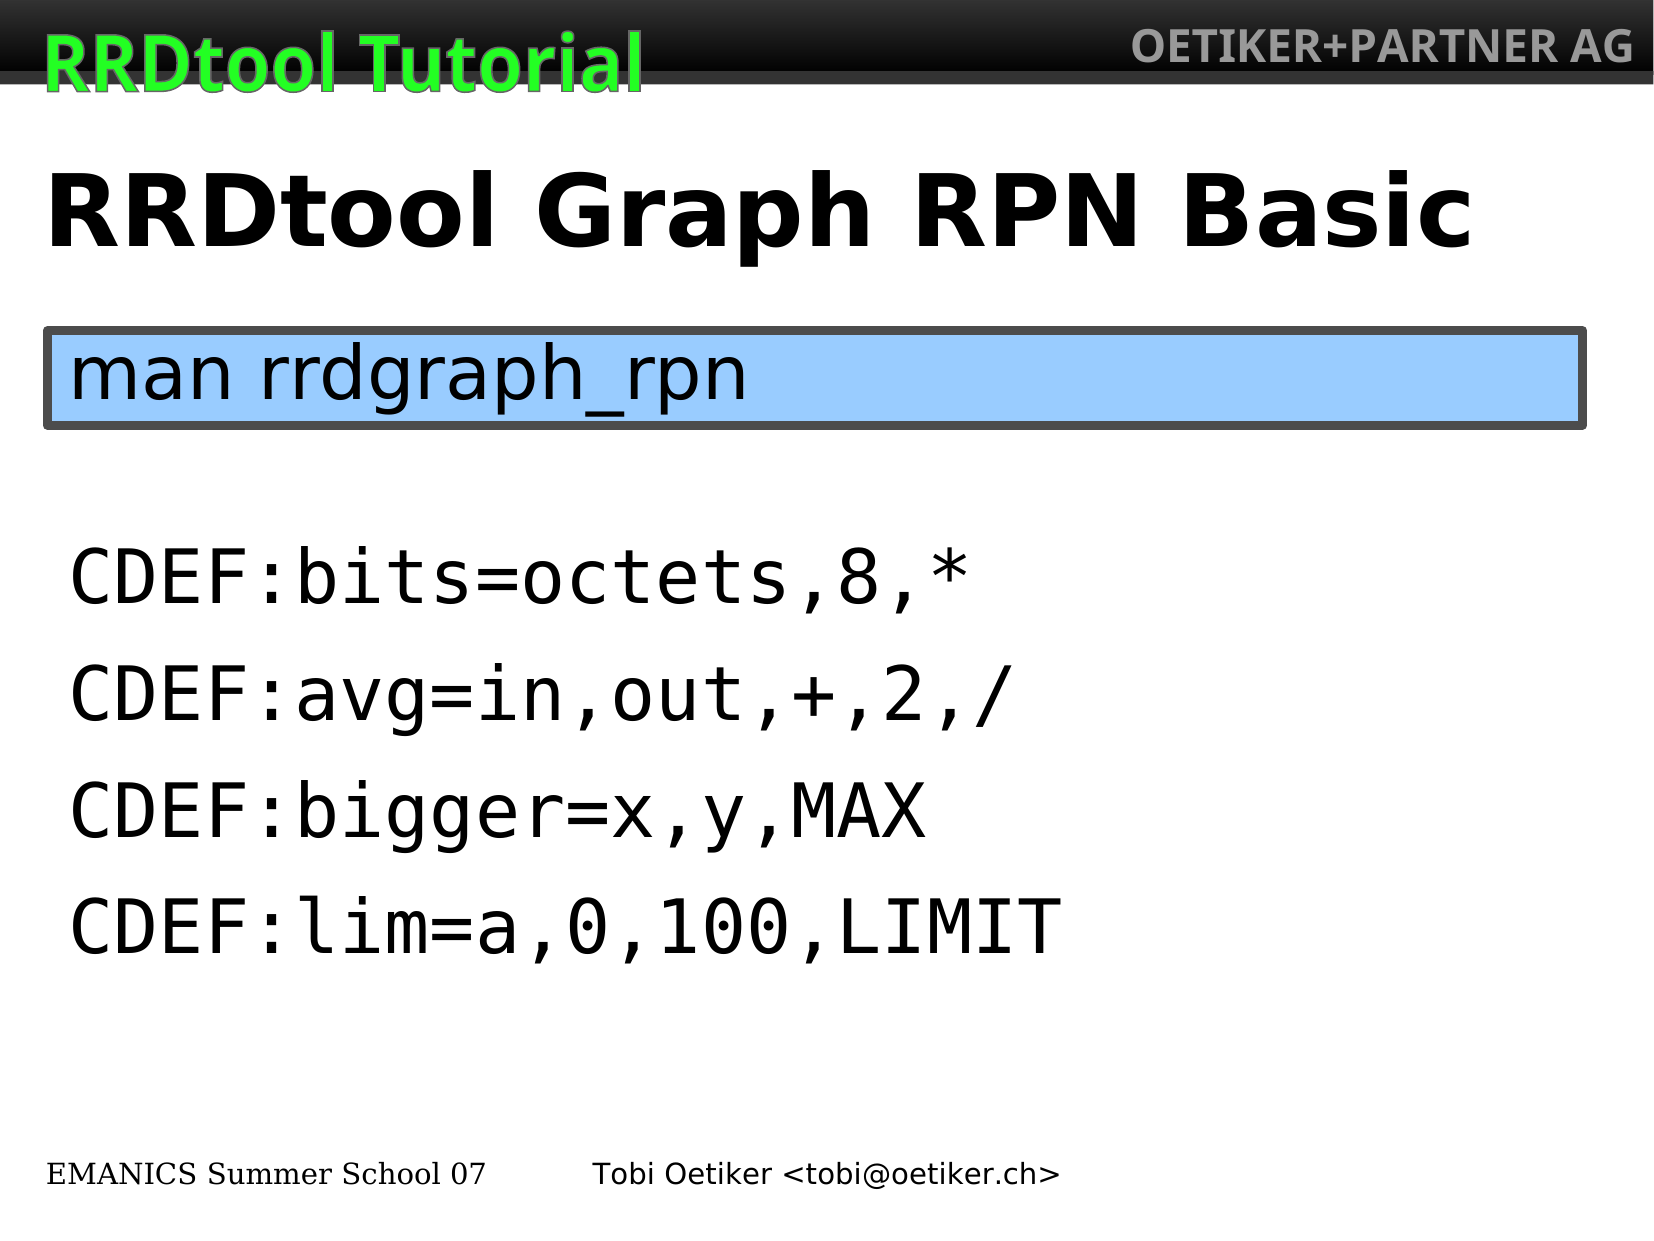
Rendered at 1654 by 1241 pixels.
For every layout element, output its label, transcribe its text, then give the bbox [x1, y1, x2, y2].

list man rrdgraph_rpn CDEF:bits=octets,8,* CDEF:avg=in,out,+,2,/ CDEF:bigger=x,y,MAX CDEF:lim=a,0,100,LIMIT [50, 329, 1571, 1099]
text_box [1571, 330, 1583, 426]
title RRDtool Graph RPN Basic [43, 137, 1582, 287]
